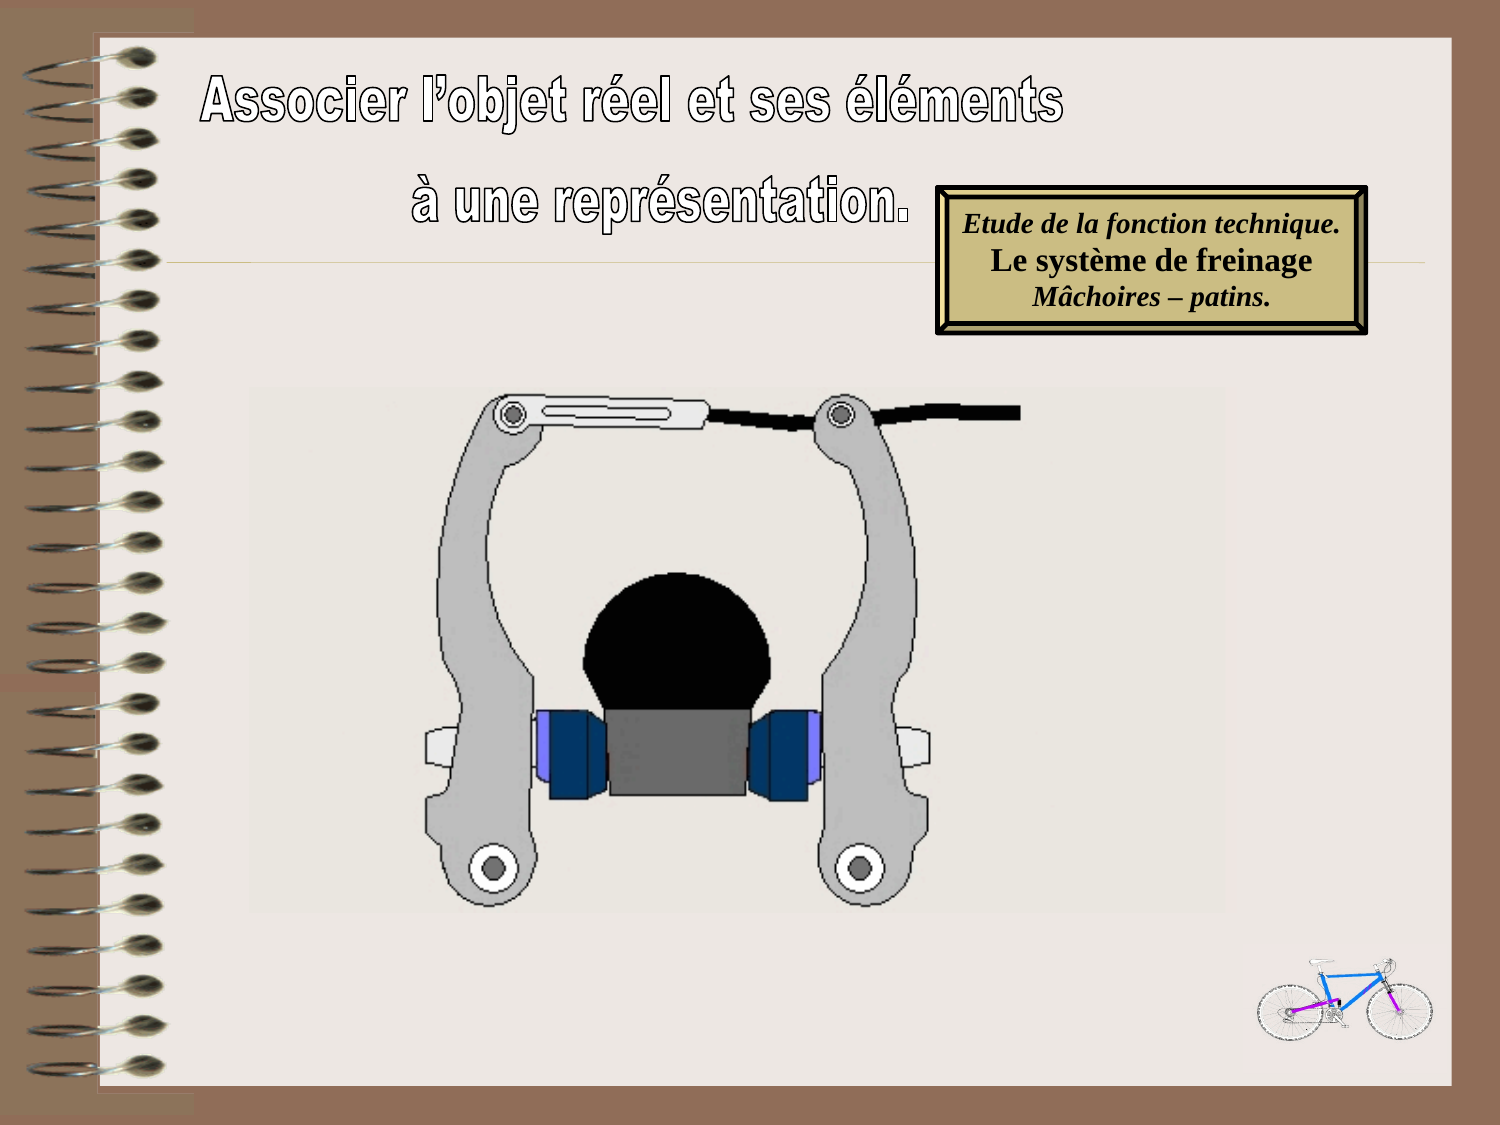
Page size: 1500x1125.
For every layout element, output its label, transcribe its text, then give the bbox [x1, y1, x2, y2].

text_box [602, 87, 629, 122]
text_box [502, 88, 517, 135]
text_box [840, 187, 867, 223]
text_box [1038, 87, 1063, 122]
picture [0, 692, 194, 1115]
text_box [424, 76, 432, 121]
text_box [631, 87, 657, 122]
text_box [555, 187, 574, 222]
text_box [389, 87, 408, 121]
text_box [750, 87, 775, 122]
text_box [846, 87, 873, 122]
text_box [602, 187, 628, 235]
picture [1243, 944, 1447, 1074]
text_box [418, 174, 429, 185]
text_box [991, 87, 1016, 121]
text_box [898, 209, 908, 221]
text_box [584, 87, 602, 121]
text_box [346, 88, 356, 121]
text_box [688, 87, 715, 122]
text_box [890, 87, 916, 122]
text_box [611, 75, 623, 85]
text_box [703, 187, 729, 223]
text_box [899, 75, 910, 85]
text_box [511, 187, 538, 223]
text_box [631, 187, 649, 222]
text_box [507, 75, 517, 85]
text_box [961, 87, 988, 122]
text_box [919, 87, 958, 121]
text_box [1019, 75, 1036, 122]
text_box [359, 87, 386, 122]
text_box [448, 87, 475, 122]
text_box [661, 76, 670, 121]
text_box [649, 187, 675, 223]
text_box [287, 87, 314, 122]
text_box [549, 75, 566, 122]
text_box [436, 75, 446, 101]
text_box [676, 187, 701, 223]
text_box [200, 75, 234, 121]
text_box [937, 187, 1366, 334]
text_box [346, 75, 356, 85]
text_box [412, 187, 438, 222]
text_box [316, 87, 343, 122]
text_box [827, 188, 837, 222]
picture [249, 387, 1237, 913]
text_box [855, 75, 867, 85]
text_box [478, 75, 504, 122]
text_box [777, 87, 804, 122]
text_box [234, 87, 259, 122]
picture [0, 8, 194, 674]
text_box [827, 175, 837, 185]
text_box [807, 175, 824, 223]
text_box [779, 187, 805, 223]
text_box [716, 75, 734, 122]
text_box [870, 187, 894, 222]
text_box [732, 187, 757, 222]
text_box [805, 87, 830, 122]
text_box [484, 187, 508, 222]
text_box [658, 174, 669, 185]
text_box [260, 87, 285, 122]
text_box [759, 175, 777, 223]
text_box [573, 187, 599, 223]
text_box [455, 188, 480, 222]
text_box [520, 87, 547, 122]
text_box [877, 76, 886, 121]
text_box Etude de la fonction technique. Le système de freinage Mâchoires – patins. [946, 196, 1357, 324]
